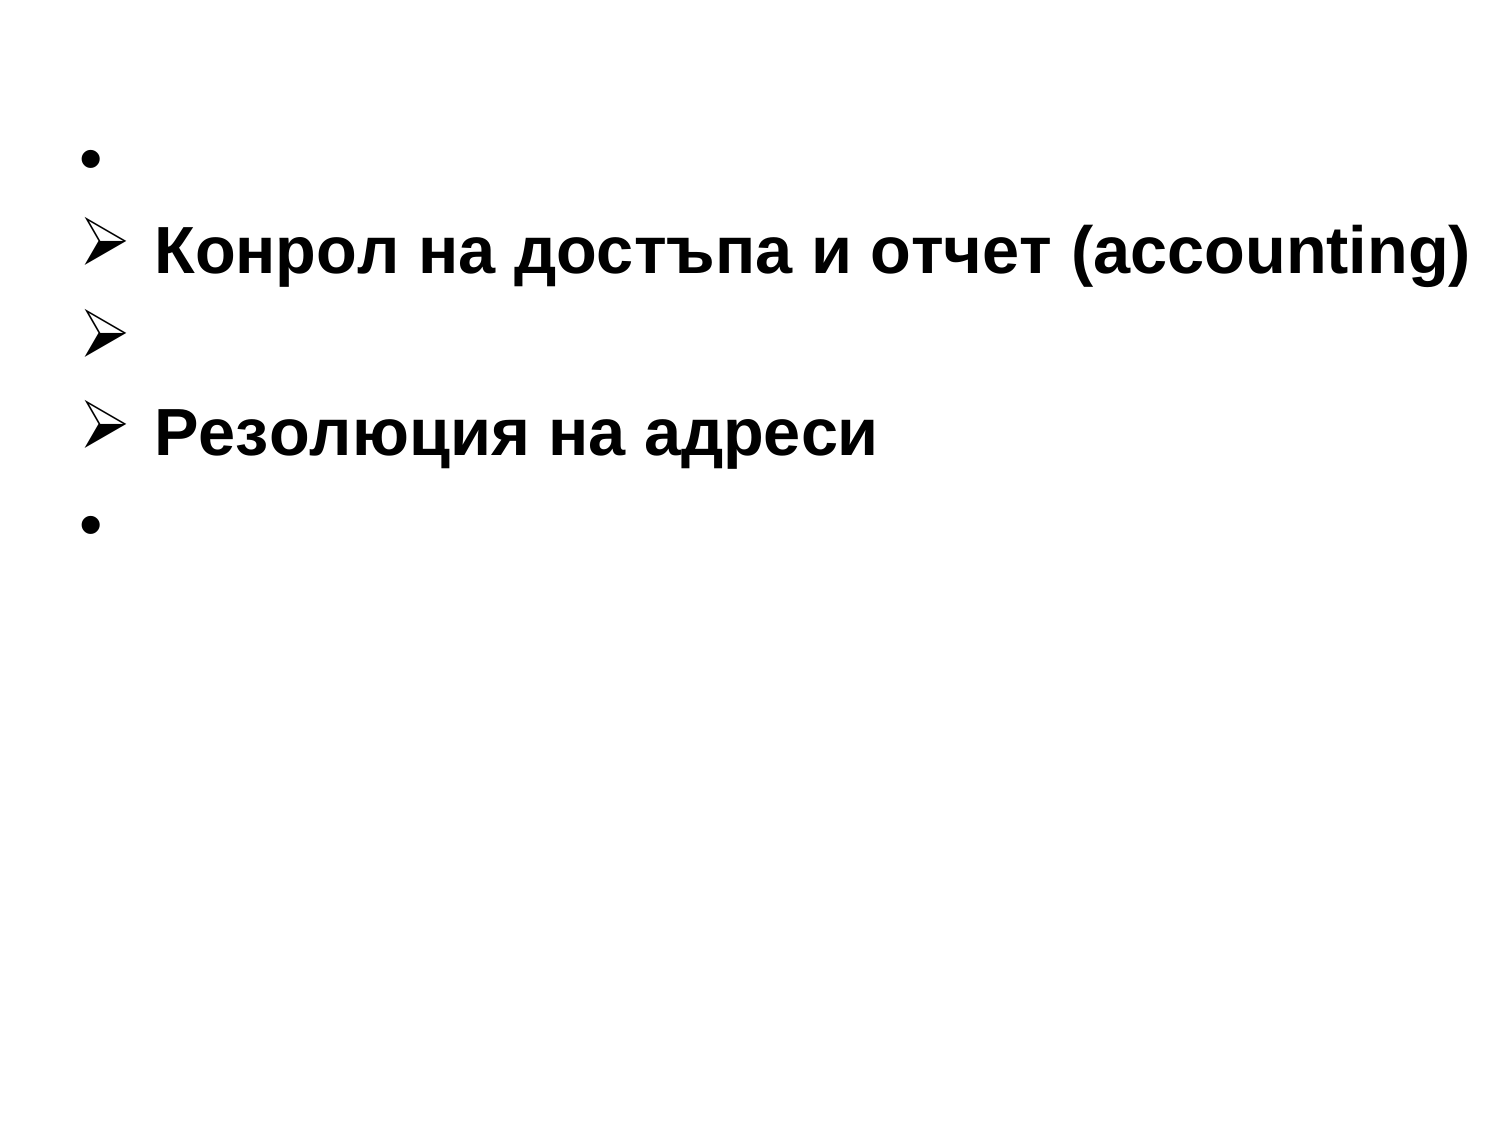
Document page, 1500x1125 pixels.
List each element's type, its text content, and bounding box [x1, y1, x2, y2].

text_box Конрол на достъпа и отчет (accounting) Резолюция на адреси [64, 113, 1415, 902]
